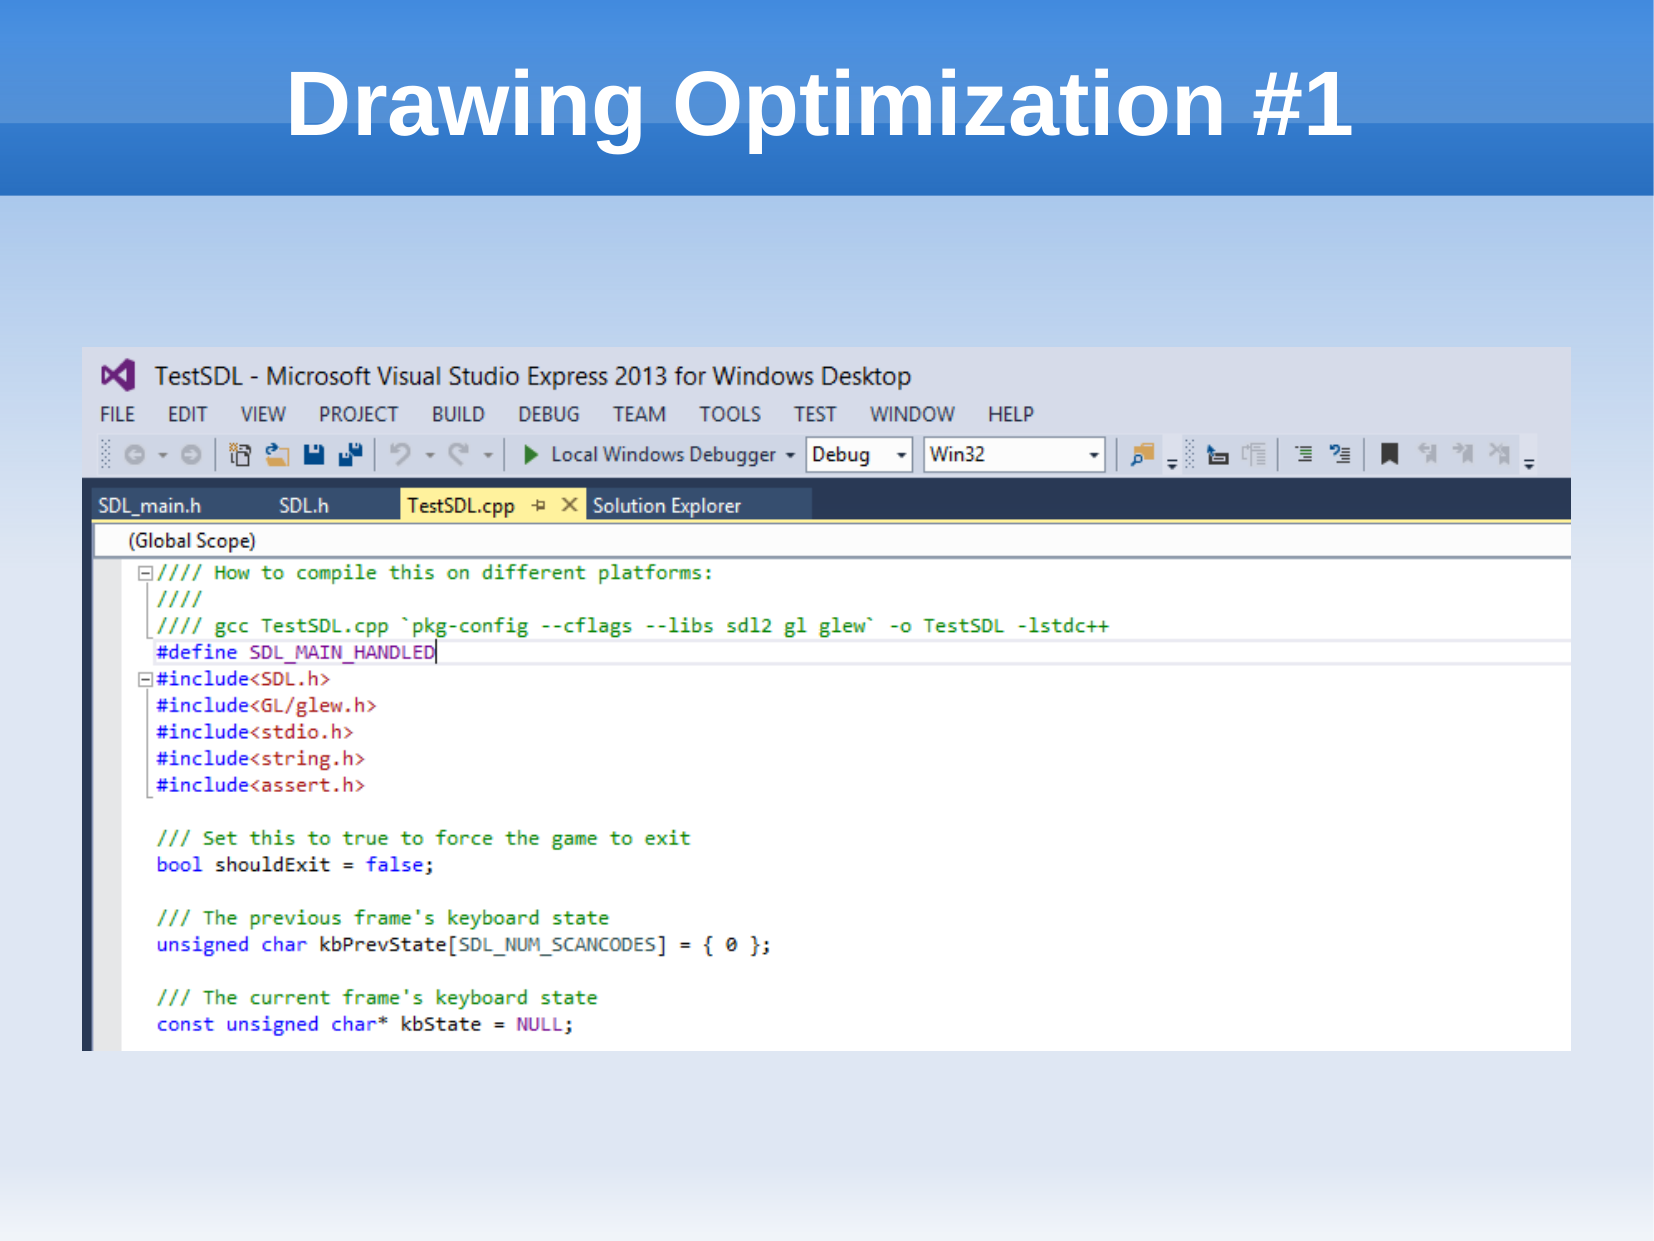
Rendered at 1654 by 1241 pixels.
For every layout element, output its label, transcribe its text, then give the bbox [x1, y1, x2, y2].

picture [0, 0, 1654, 1241]
title Drawing Optimization #1 [76, 0, 1565, 208]
